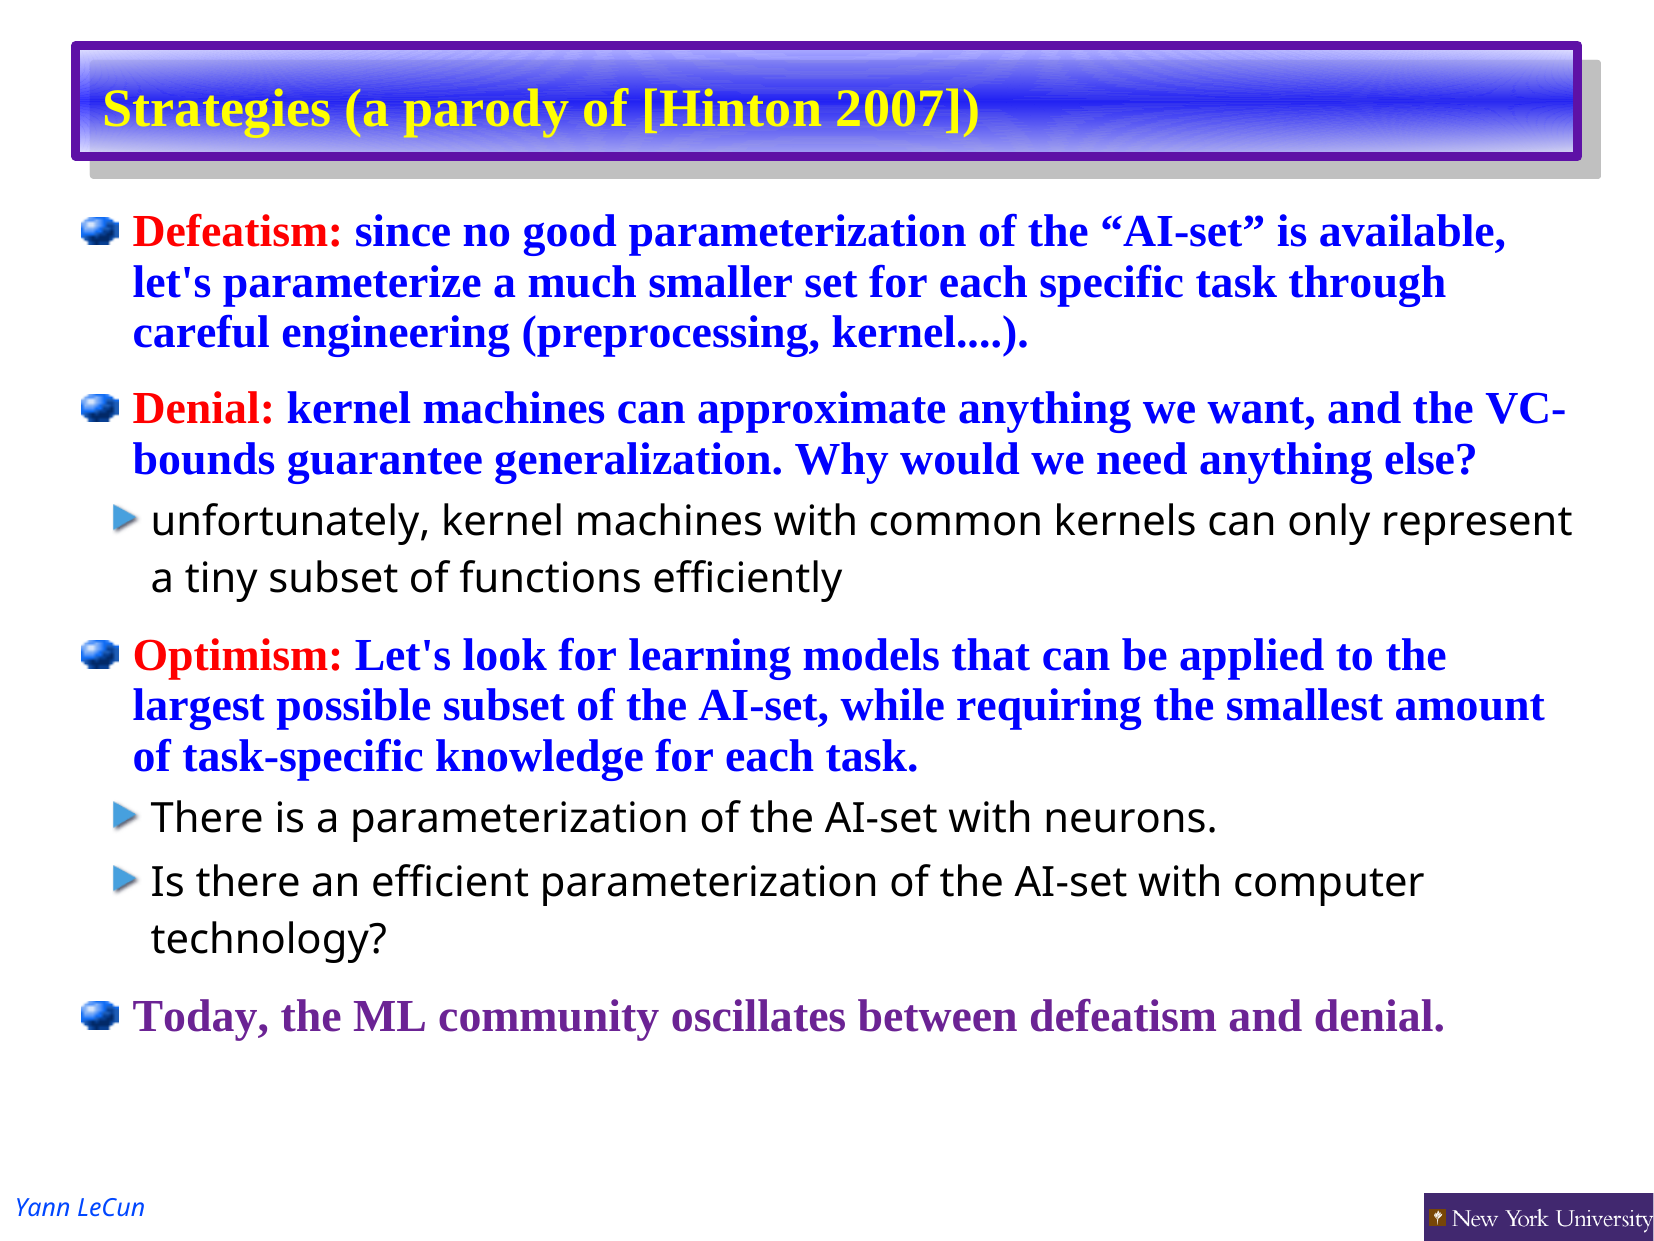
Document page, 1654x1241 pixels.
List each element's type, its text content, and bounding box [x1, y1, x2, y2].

title Strategies (a parody of [Hinton 2007]) [75, 45, 1578, 157]
list Defeatism: since no good parameterization of the “AI-set” is available, let's parameterize a much smaller set for each specific task through careful engineering (preprocessing, kernel....). Denial: kernel machines can approximate anything we want, and the VC-bounds guarantee generalization. Why would we need anything else? unfortunately, kernel machines with common kernels can only represent a tiny subset of functions efficiently Optimism: Let's look for learning models that can be applied to the largest possible subset of the AI-set, while requiring the smallest amount of task-specific knowledge for each task. There is a parameterization of the AI-set with neurons. Is there an efficient parameterization of the AI-set with computer technology? Today, the ML community oscillates between defeatism and denial. [81, 205, 1576, 1155]
picture [1424, 1193, 1654, 1241]
